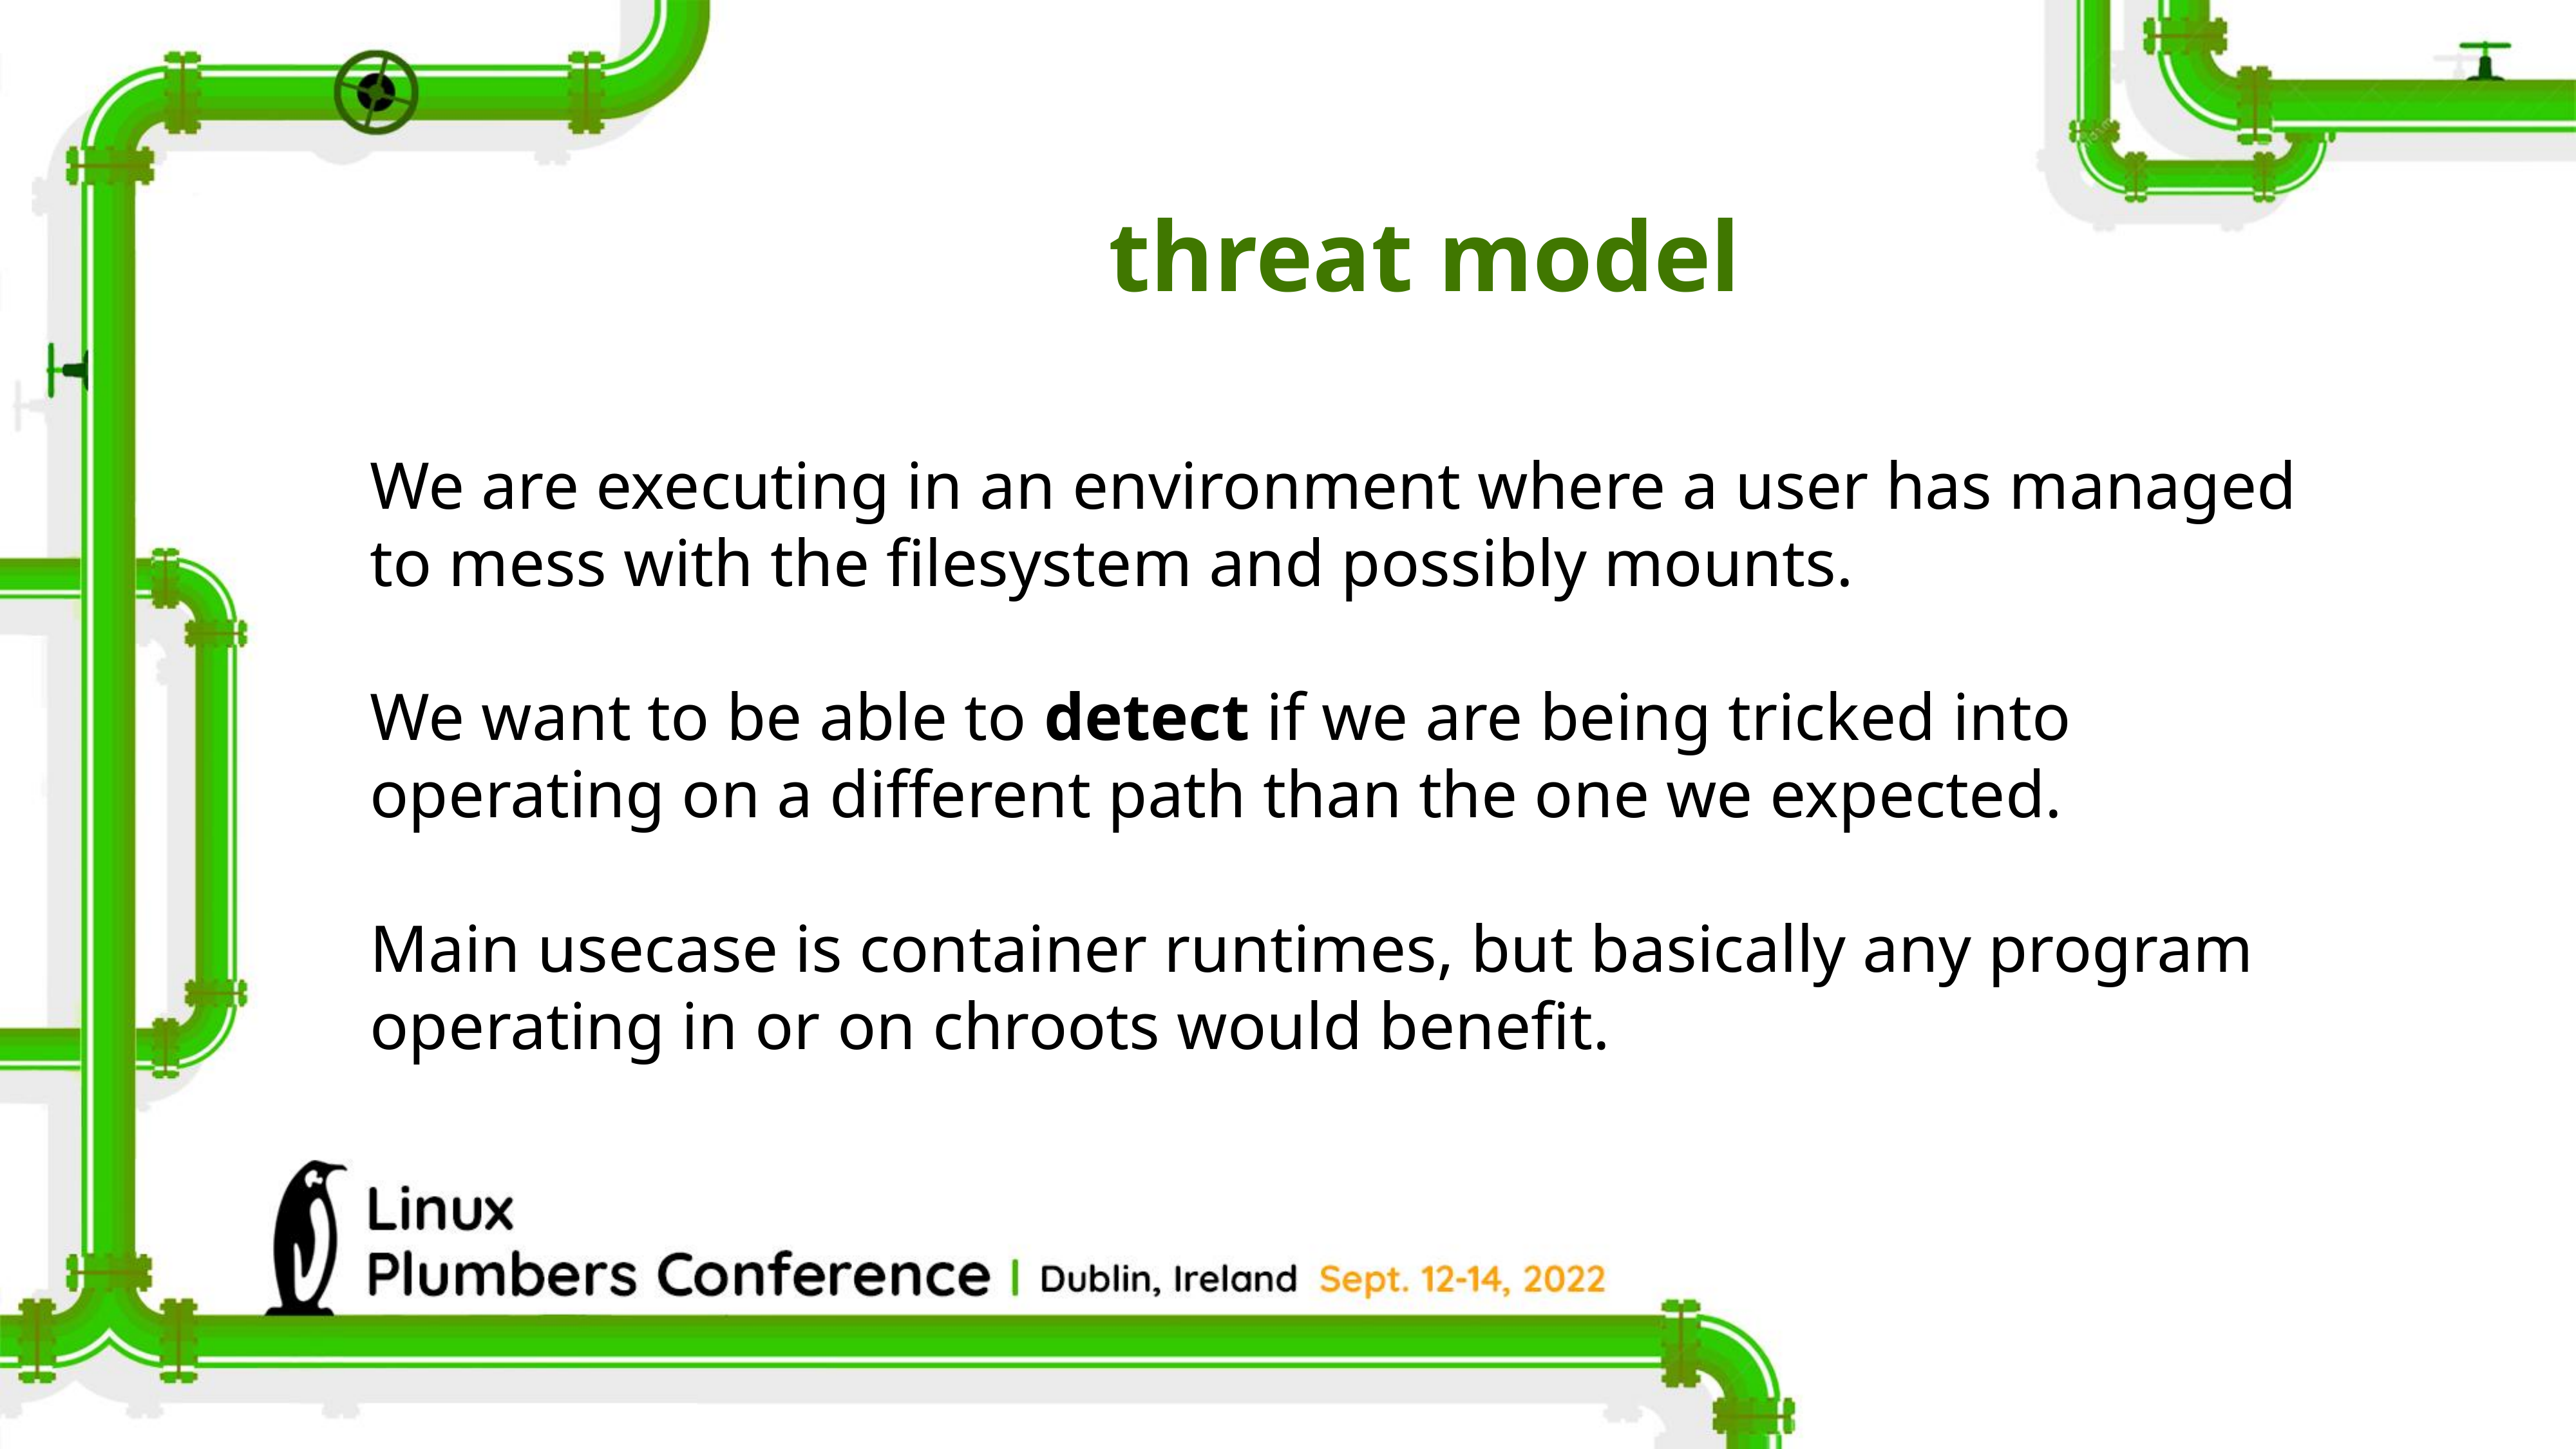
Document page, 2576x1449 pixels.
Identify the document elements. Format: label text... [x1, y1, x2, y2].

picture [0, 0, 2576, 1449]
text_box We are executing in an environment where a user has managed to mess with the filesystem and possibly mounts. We want to be able to detect if we are being tricked into operating on a different path than the one we expected. Main usecase is container runtimes, but basically any program operating in or on chroots would benefit. [365, 464, 2318, 1068]
text_box threat model [362, 189, 2488, 464]
